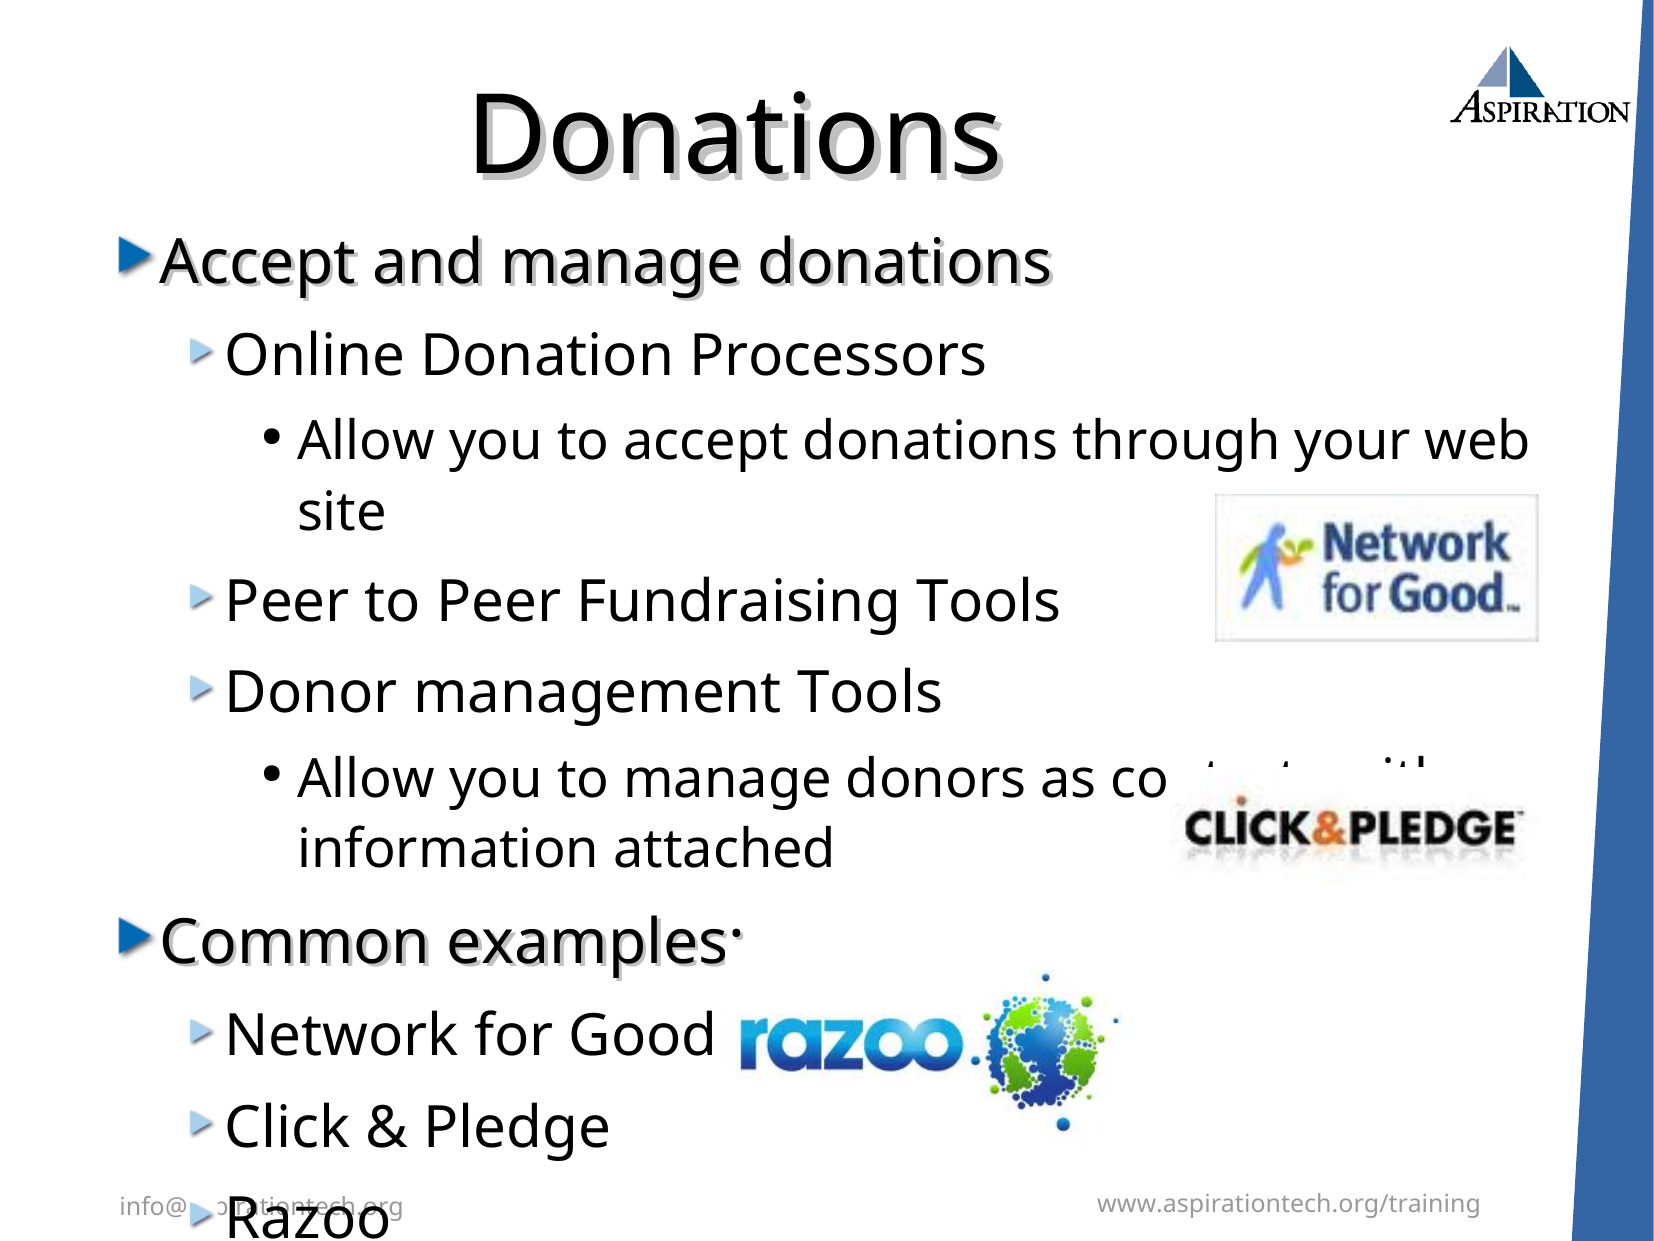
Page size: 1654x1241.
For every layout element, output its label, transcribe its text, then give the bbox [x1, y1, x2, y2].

picture [1215, 494, 1539, 642]
picture [188, 1199, 218, 1232]
title Donations [54, 21, 1415, 216]
list Accept and manage donations Online Donation Processors Allow you to accept donations through your web site Peer to Peer Fundraising Tools Donor management Tools Allow you to manage donors as contacts with information attached Common examples: Network for Good Click & Pledge Razoo [54, 216, 1595, 1181]
picture [1450, 46, 1631, 132]
picture [725, 949, 1146, 1166]
picture [1170, 767, 1545, 885]
